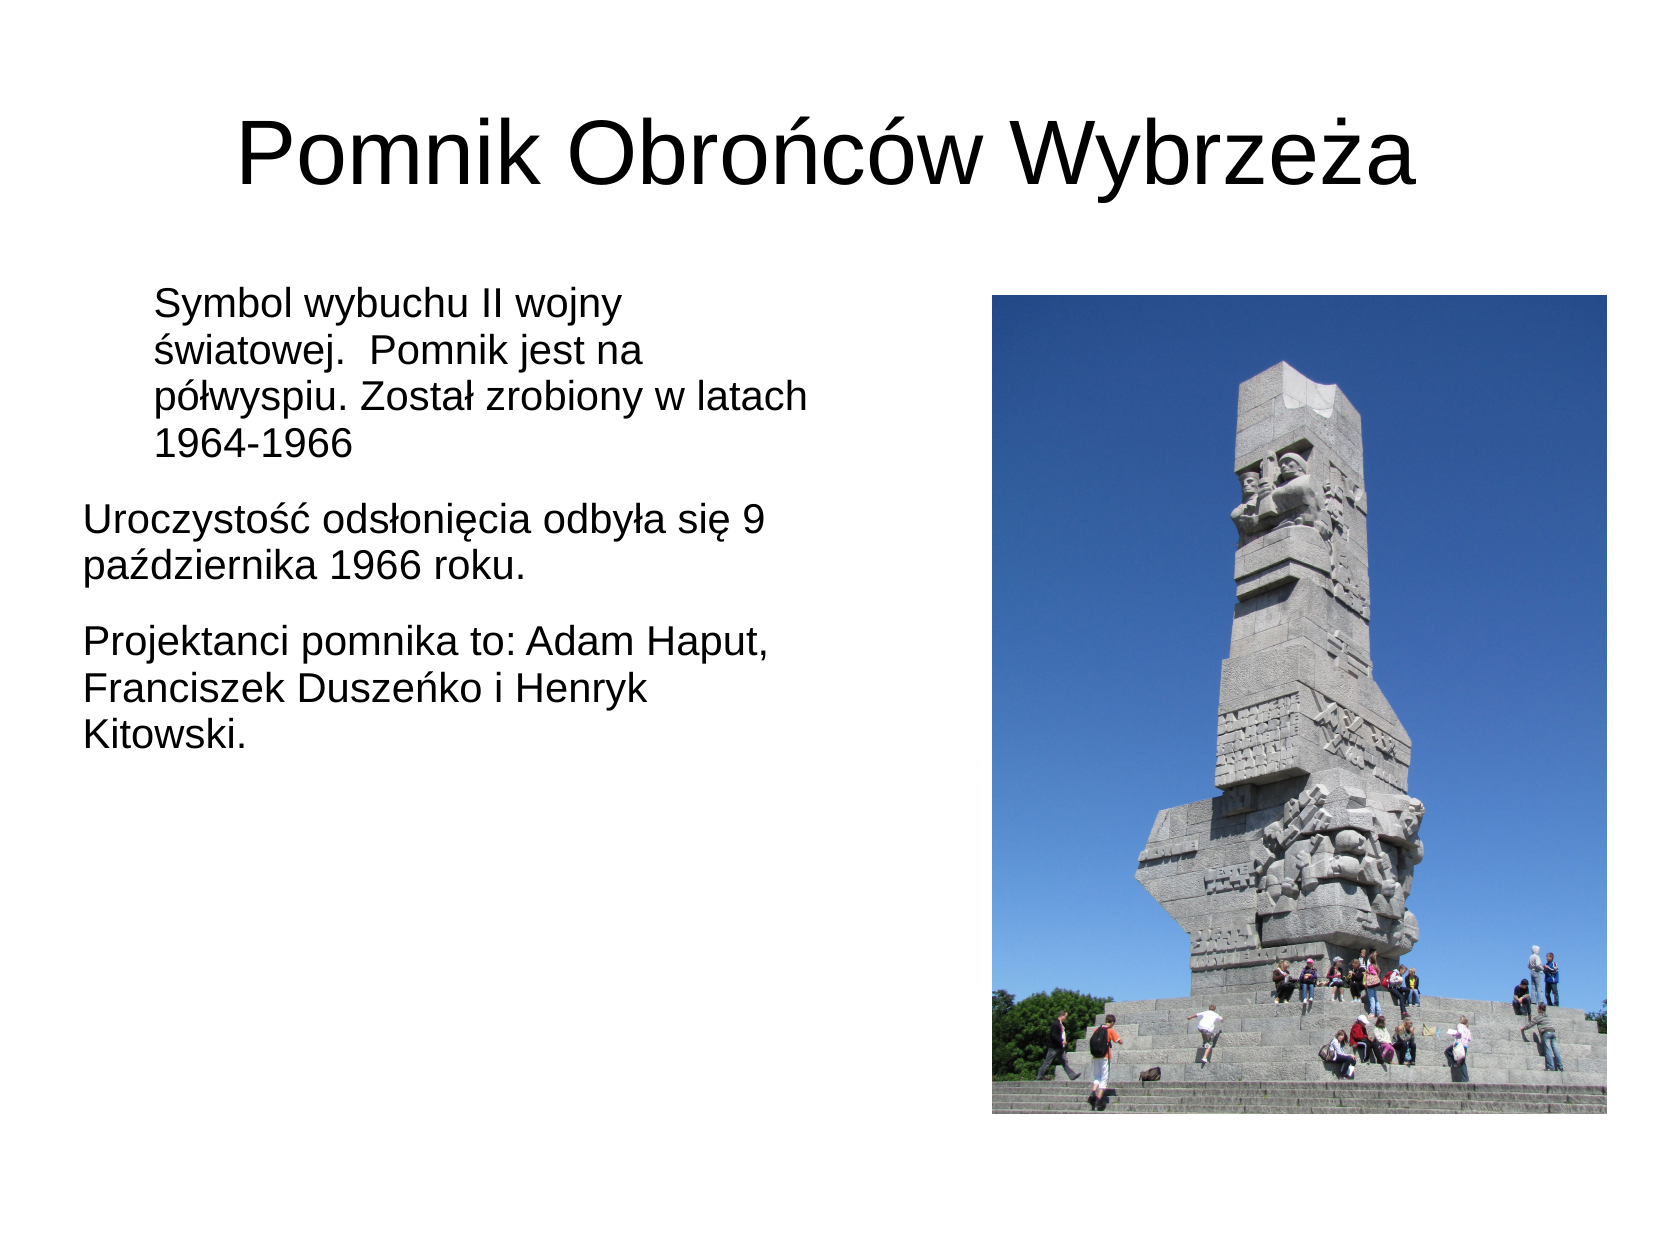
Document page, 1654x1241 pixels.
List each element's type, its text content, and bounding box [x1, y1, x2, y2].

picture [992, 295, 1607, 1114]
title Pomnik Obrońców Wybrzeża [82, 49, 1571, 257]
list Symbol wybuchu II wojny światowej. Pomnik jest na półwyspiu. Został zrobiony w latach 1964-1966 Uroczystość odsłonięcia odbyła się 9 października 1966 roku. Projektanci pomnika to: Adam Haput, Franciszek Duszeńko i Henryk Kitowski. [82, 279, 809, 1099]
